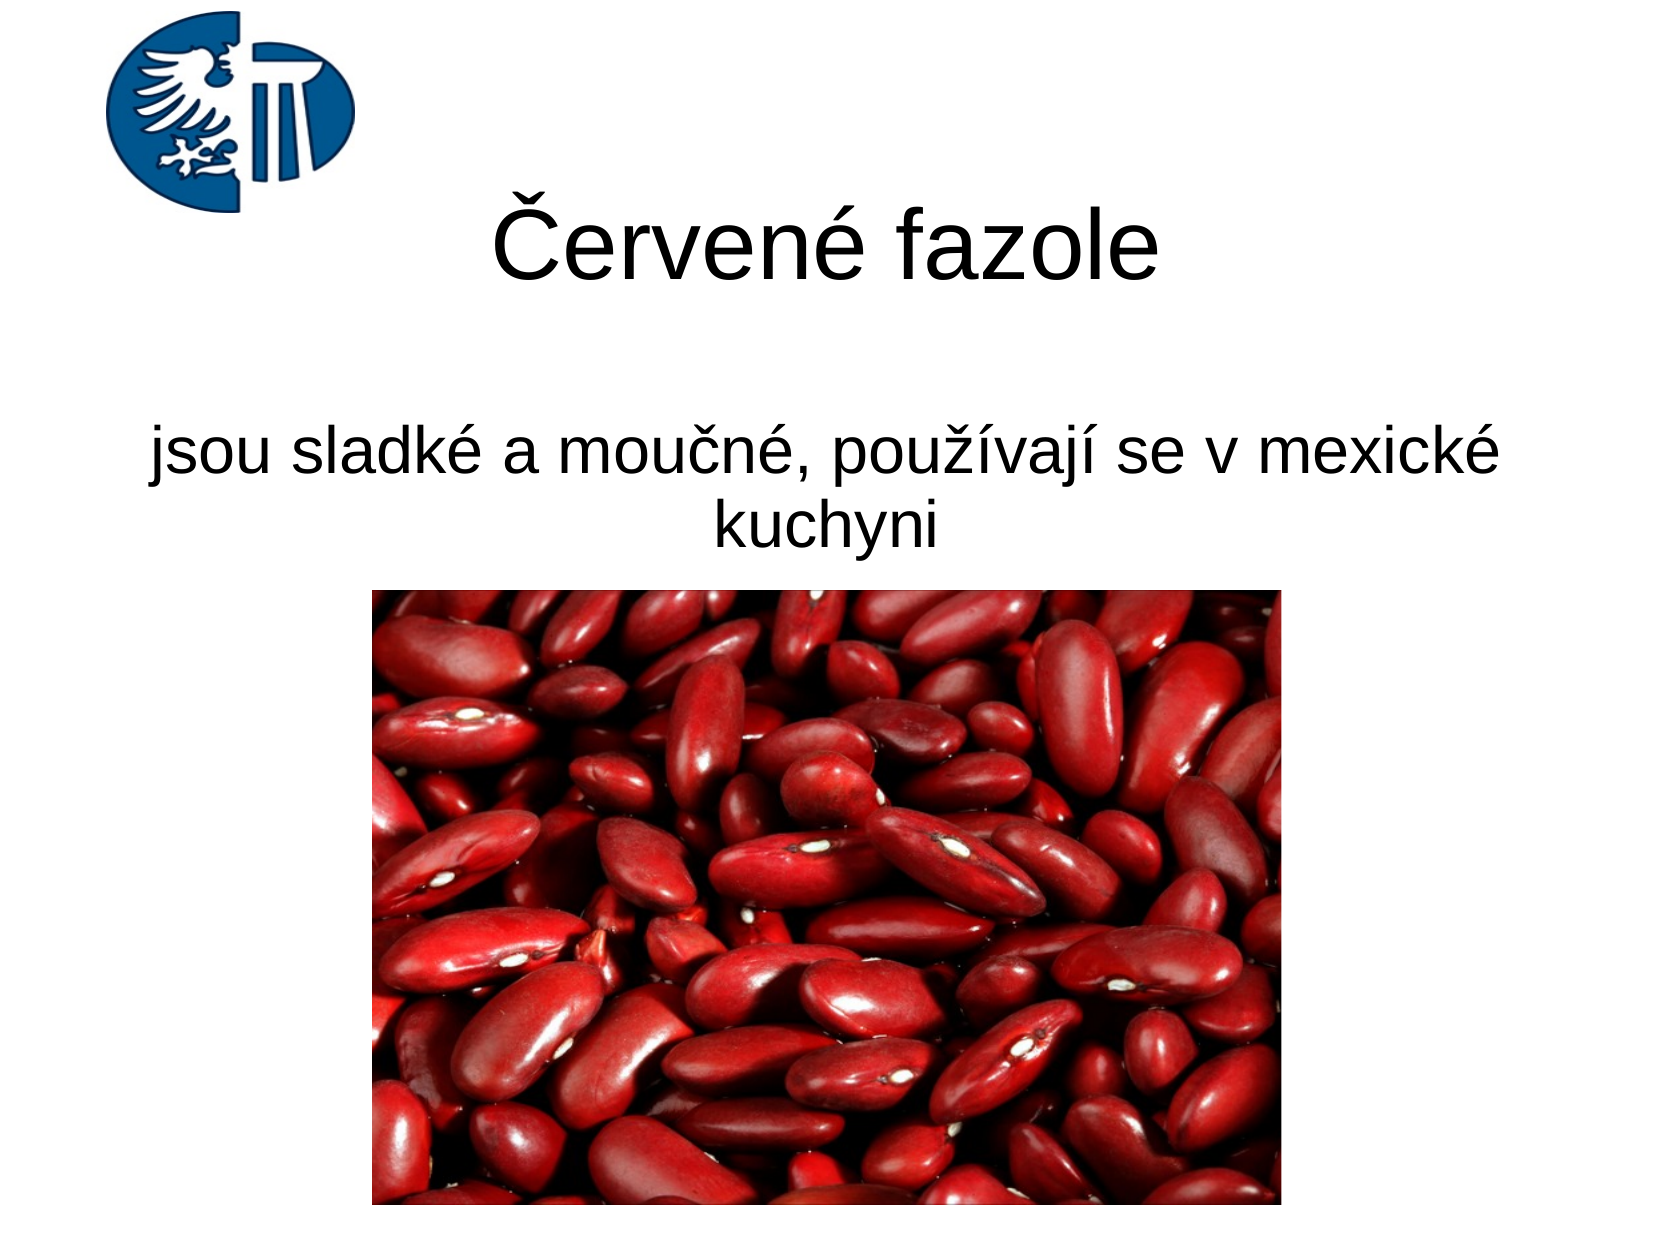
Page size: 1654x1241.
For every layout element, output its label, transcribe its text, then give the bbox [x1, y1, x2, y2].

title Červené fazole jsou sladké a moučné, používají se v mexické kuchyni [82, 189, 1571, 562]
picture [106, 11, 355, 189]
picture [372, 590, 1282, 1205]
